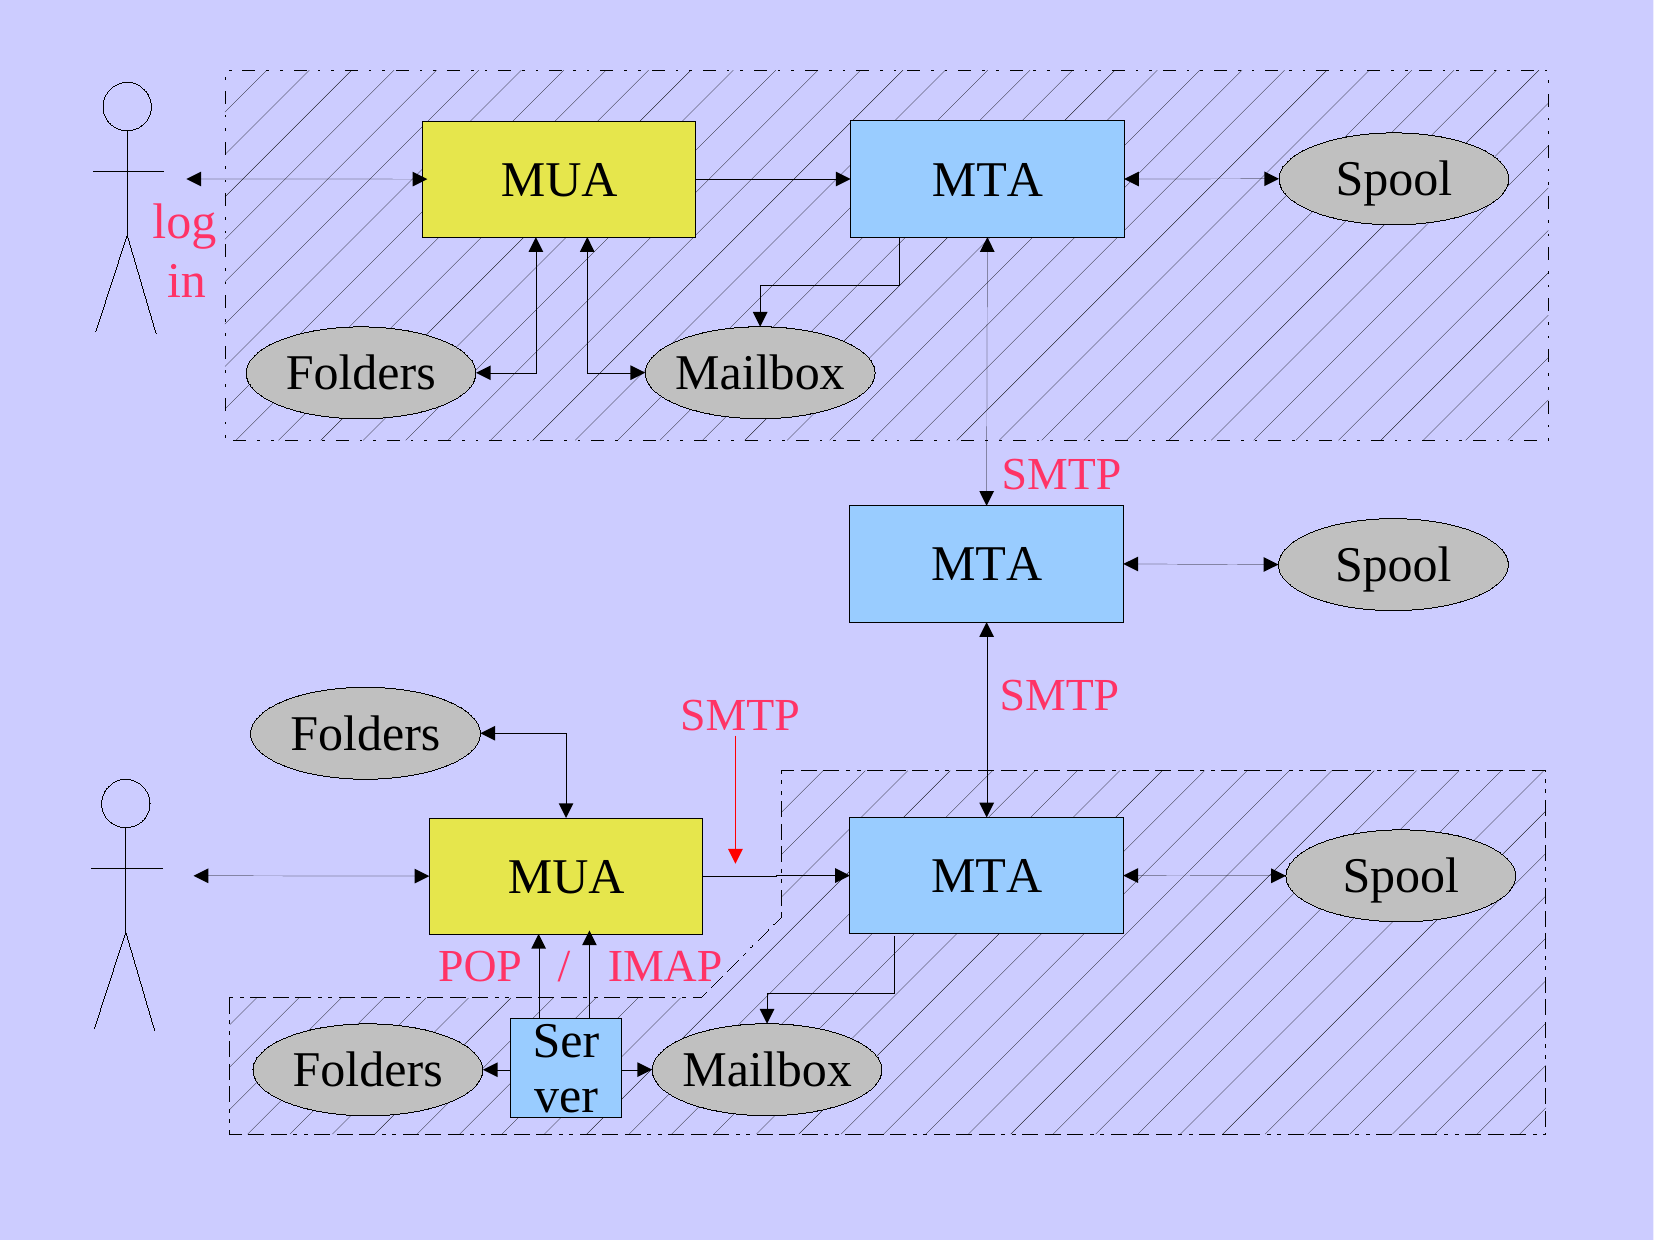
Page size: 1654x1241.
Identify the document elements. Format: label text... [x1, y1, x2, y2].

text_box log [152, 193, 257, 263]
text_box Folders [250, 687, 481, 780]
text_box SMTP [999, 669, 1120, 733]
text_box MTA [849, 817, 1124, 934]
text_box [540, 1006, 589, 1018]
text_box [101, 779, 151, 828]
text_box [103, 82, 152, 131]
text_box Folders [252, 1023, 483, 1116]
text_box Folders [246, 326, 476, 419]
text_box [229, 770, 1546, 1135]
text_box Spool [1285, 829, 1516, 922]
text_box MTA [850, 120, 1125, 238]
text_box SMTP [1001, 448, 1122, 512]
text_box [225, 70, 1549, 441]
text_box MTA [849, 505, 1124, 623]
text_box Spool [1278, 518, 1509, 611]
text_box MUA [429, 818, 703, 935]
text_box in [167, 252, 207, 322]
text_box MUA [422, 121, 696, 238]
text_box [781, 770, 987, 875]
text_box Mailbox [645, 326, 876, 419]
text_box SMTP [680, 689, 801, 754]
text_box POP / IMAP [438, 936, 723, 1006]
text_box [225, 180, 987, 441]
text_box Spool [1279, 132, 1509, 225]
text_box [588, 180, 899, 373]
text_box Mailbox [652, 1023, 882, 1116]
text_box Ser­ ver [510, 1018, 622, 1118]
